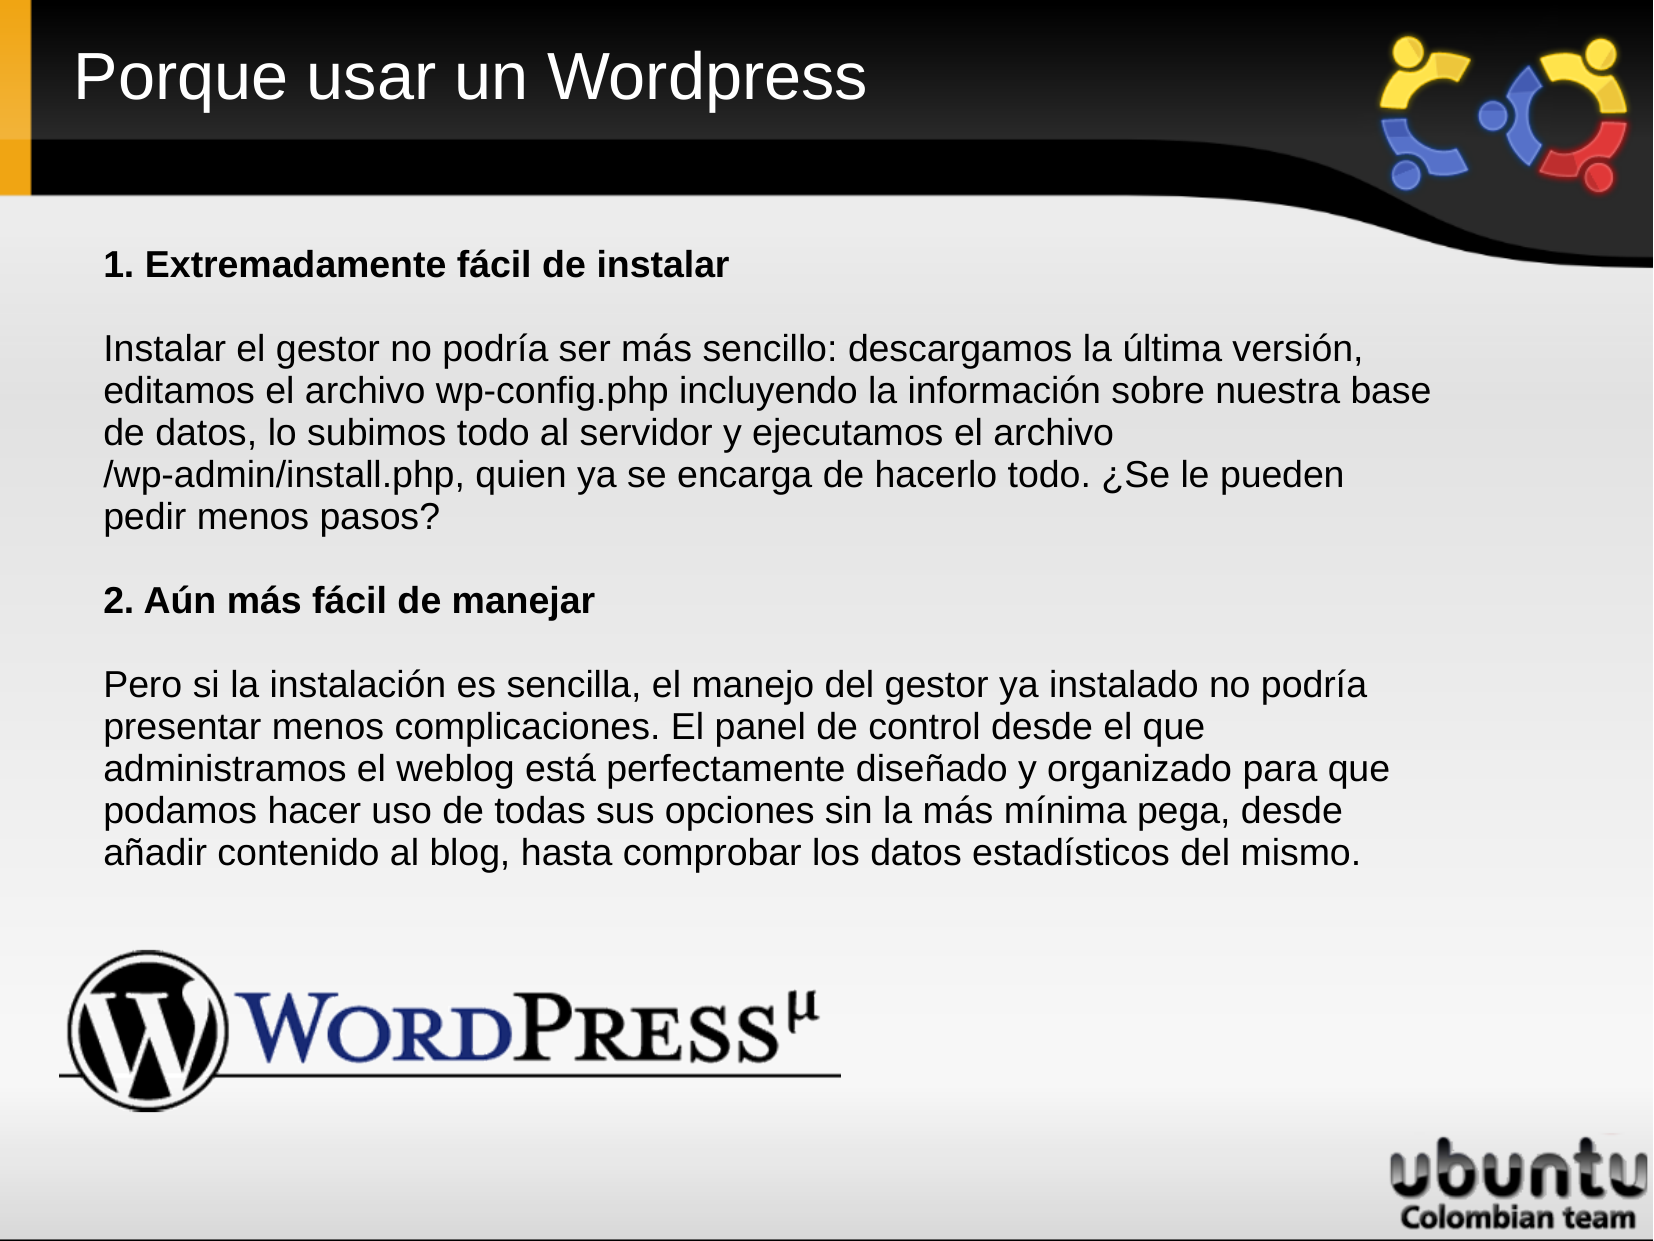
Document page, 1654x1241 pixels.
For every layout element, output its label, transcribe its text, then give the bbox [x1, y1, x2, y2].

text_box 1. Extremadamente fácil de instalar Instalar el gestor no podría ser más sencillo: descargamos la última versión, editamos el archivo wp-config.php incluyendo la información sobre nuestra base de datos, lo subimos todo al servidor y ejecutamos el archivo /wp-admin/install.php, quien ya se encarga de hacerlo todo. ¿Se le pueden pedir menos pasos? 2. Aún más fácil de manejar Pero si la instalación es sencilla, el manejo del gestor ya instalado no podría presentar menos complicaciones. El panel de control desde el que administramos el weblog está perfectamente diseñado y organizado para que podamos hacer uso de todas sus opciones sin la más mínima pega, desde añadir contenido al blog, hasta comprobar los datos estadísticos del mismo. [88, 236, 1447, 881]
text_box Porque usar un Wordpress [59, 31, 1300, 122]
picture [0, 0, 1654, 1241]
